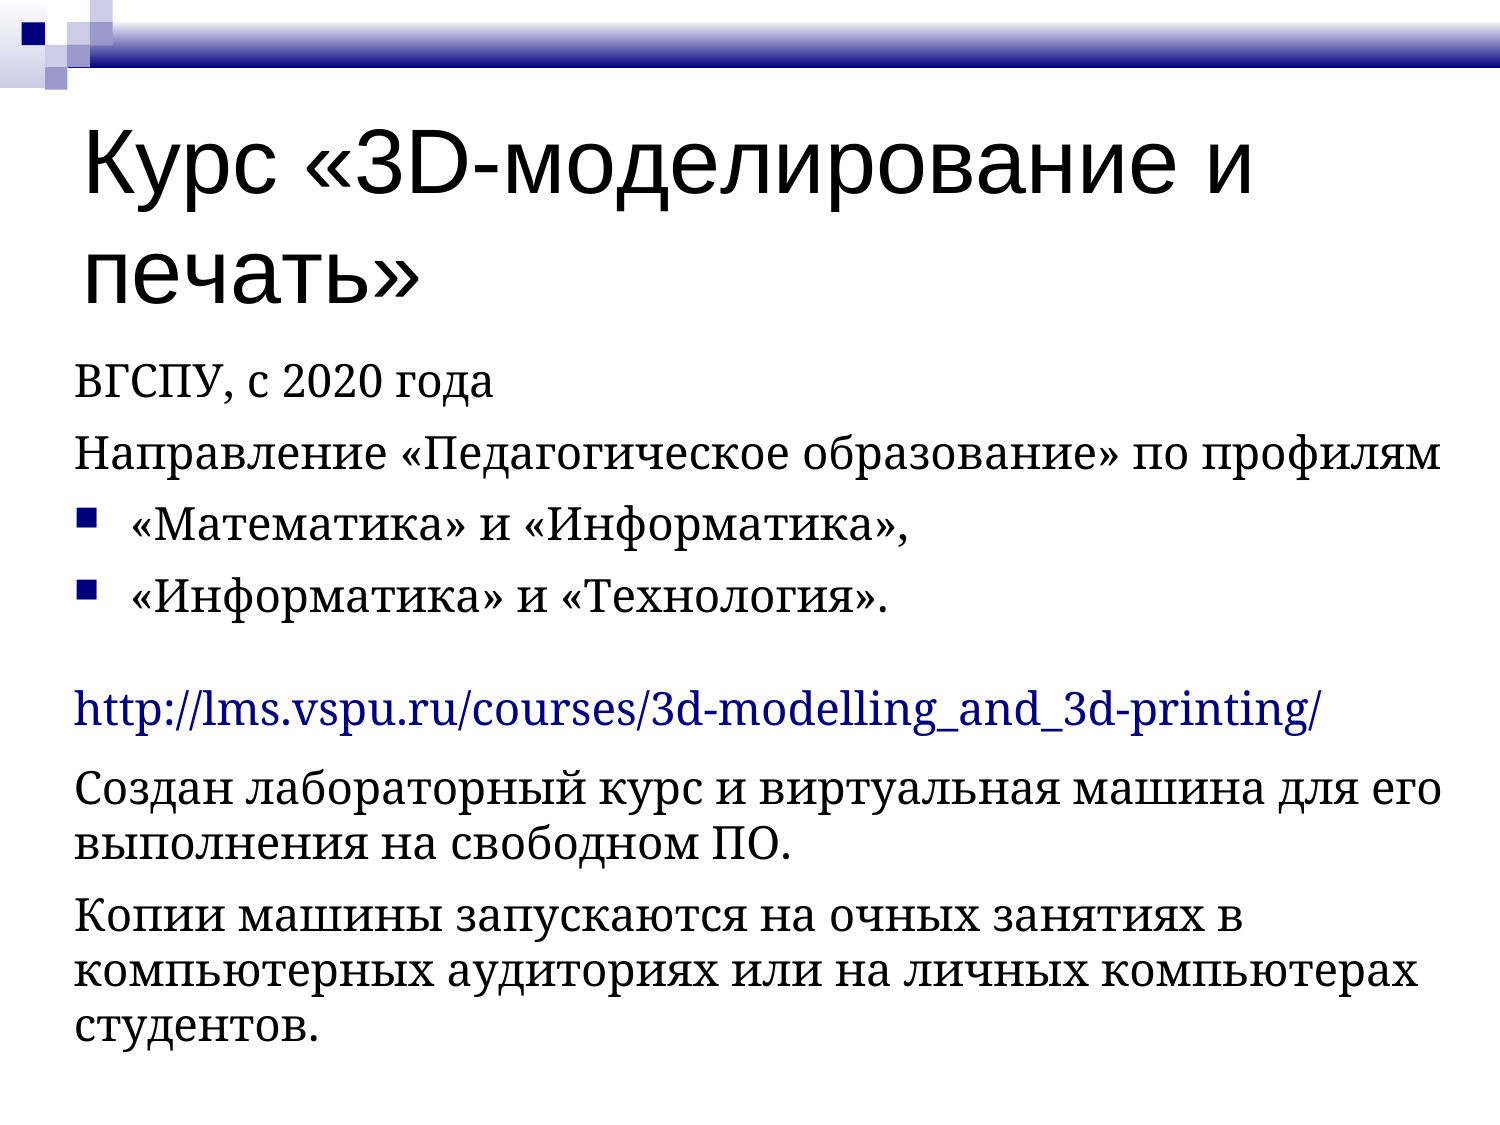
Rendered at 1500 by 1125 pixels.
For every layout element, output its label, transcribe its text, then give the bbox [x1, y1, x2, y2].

title Курс «3D-моделирование и печать» [67, 94, 1418, 330]
list ВГСПУ, с 2020 года Направление «Педагогическое образование» по профилям «Математика» и «Информатика», «Информатика» и «Технология». http://lms.vspu.ru/courses/3d-modelling_and_3d-printing/ Cоздан лабораторный курс и виртуальная машина для его выполнения на свободном ПО. Копии машины запускаются на очных занятиях в компьютерных аудиториях или на личных компьютерах студентов. [59, 282, 1469, 1125]
